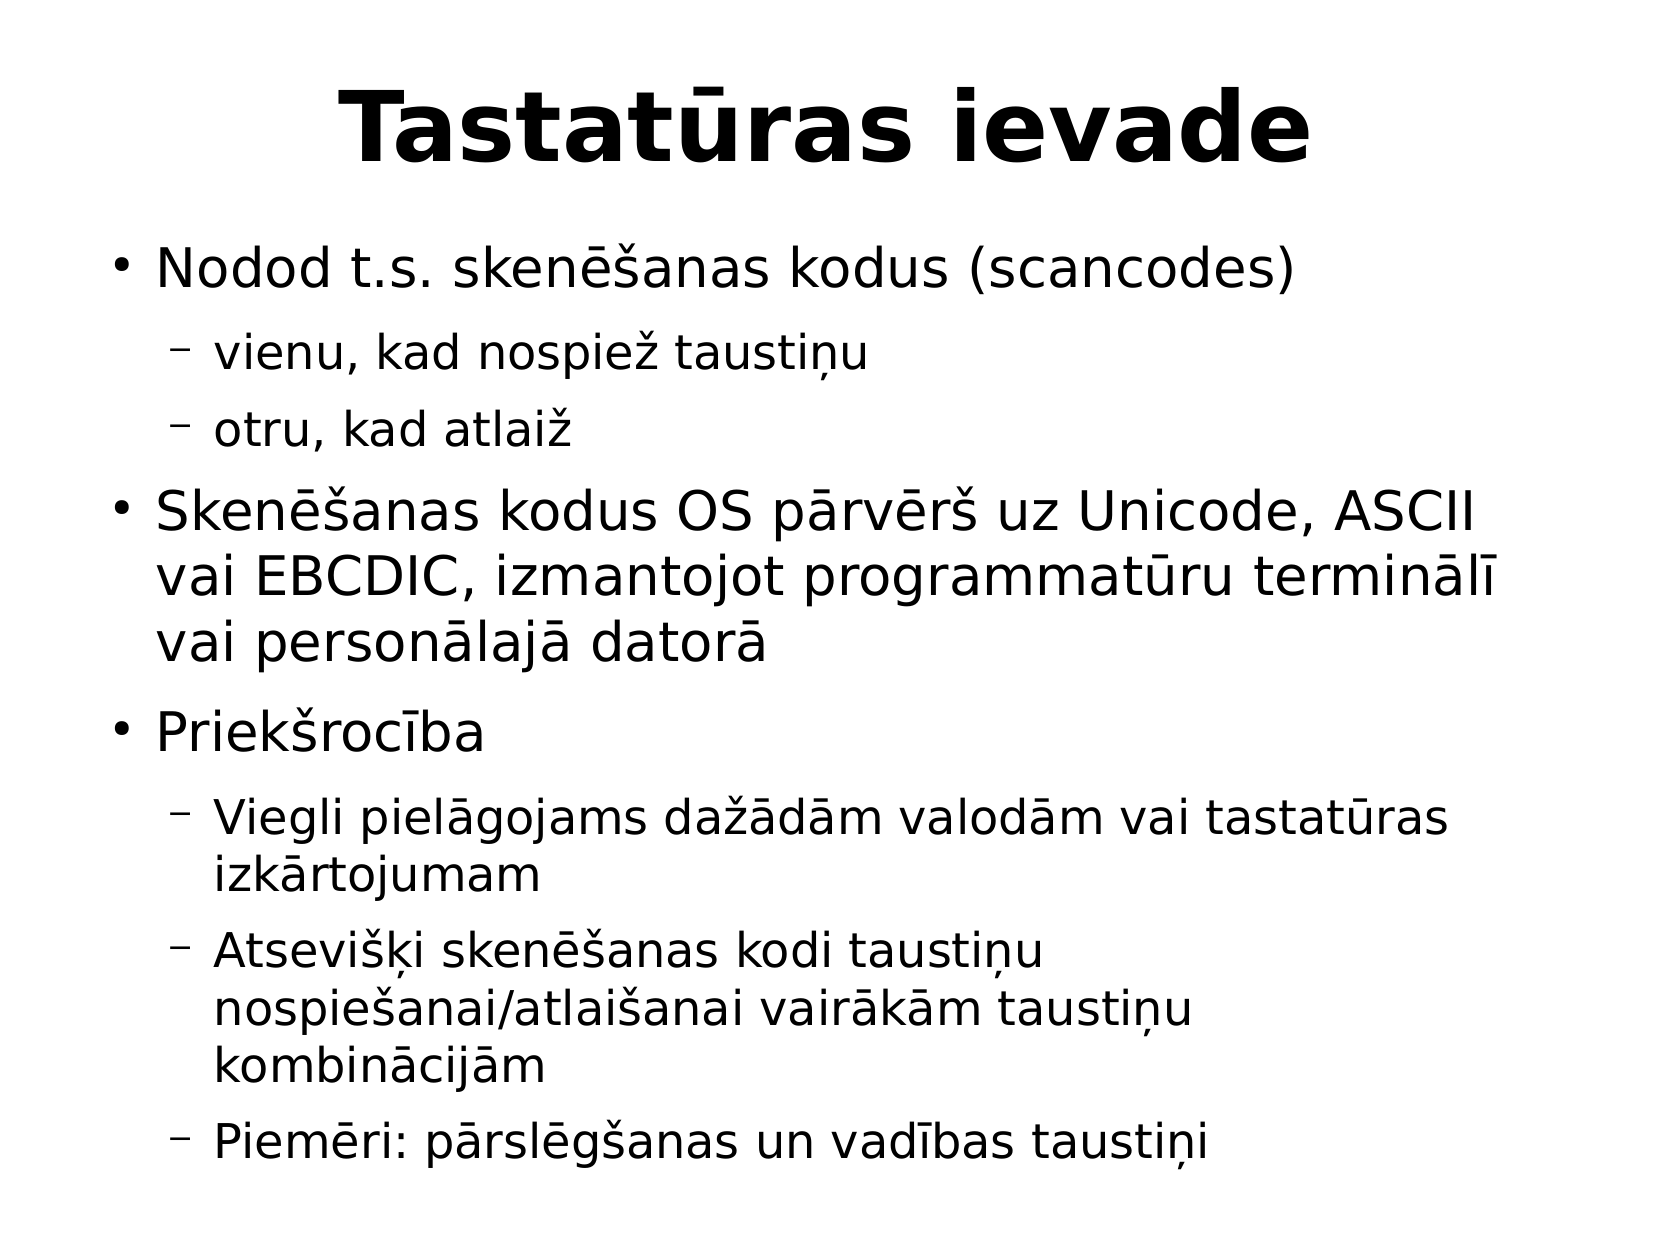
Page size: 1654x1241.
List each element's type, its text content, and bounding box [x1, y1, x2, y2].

list Nodod t.s. skenēšanas kodus (scancodes) vienu, kad nospiež taustiņu otru, kad atlaiž Skenēšanas kodus OS pārvērš uz Unicode, ASCII vai EBCDIC, izmantojot programmatūru terminālī vai personālajā datorā Priekšrocība Viegli pielāgojams dažādām valodām vai tastatūras izkārtojumam Atsevišķi skenēšanas kodi taustiņu nospiešanai/atlaišanai vairākām taustiņu kombinācijām Piemēri: pārslēgšanas un vadības taustiņi [82, 225, 1538, 1186]
title Tastatūras ievade [82, 49, 1571, 196]
